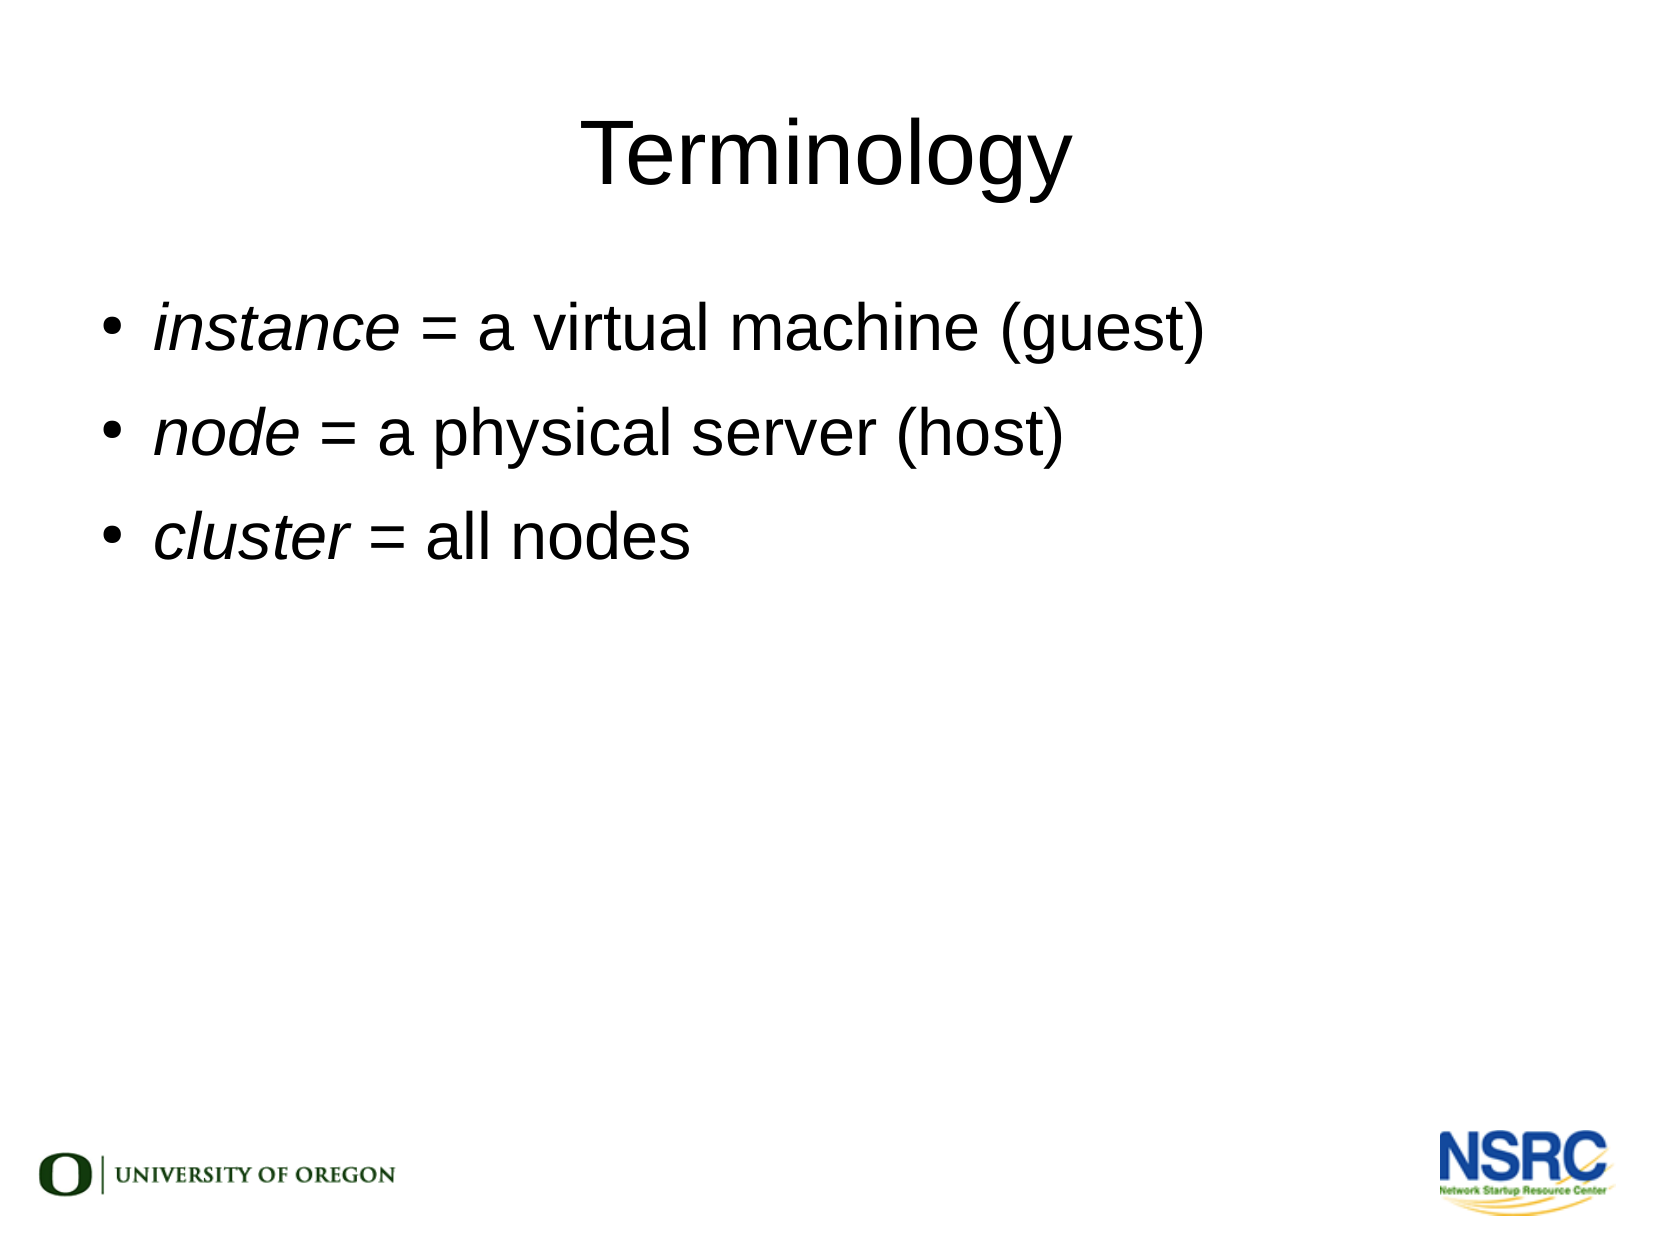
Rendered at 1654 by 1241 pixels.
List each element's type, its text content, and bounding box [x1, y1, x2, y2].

picture [37, 1151, 397, 1198]
title Terminology [82, 49, 1571, 257]
list instance = a virtual machine (guest) node = a physical server (host) cluster = all nodes [82, 290, 1571, 1010]
picture [1440, 1130, 1616, 1216]
